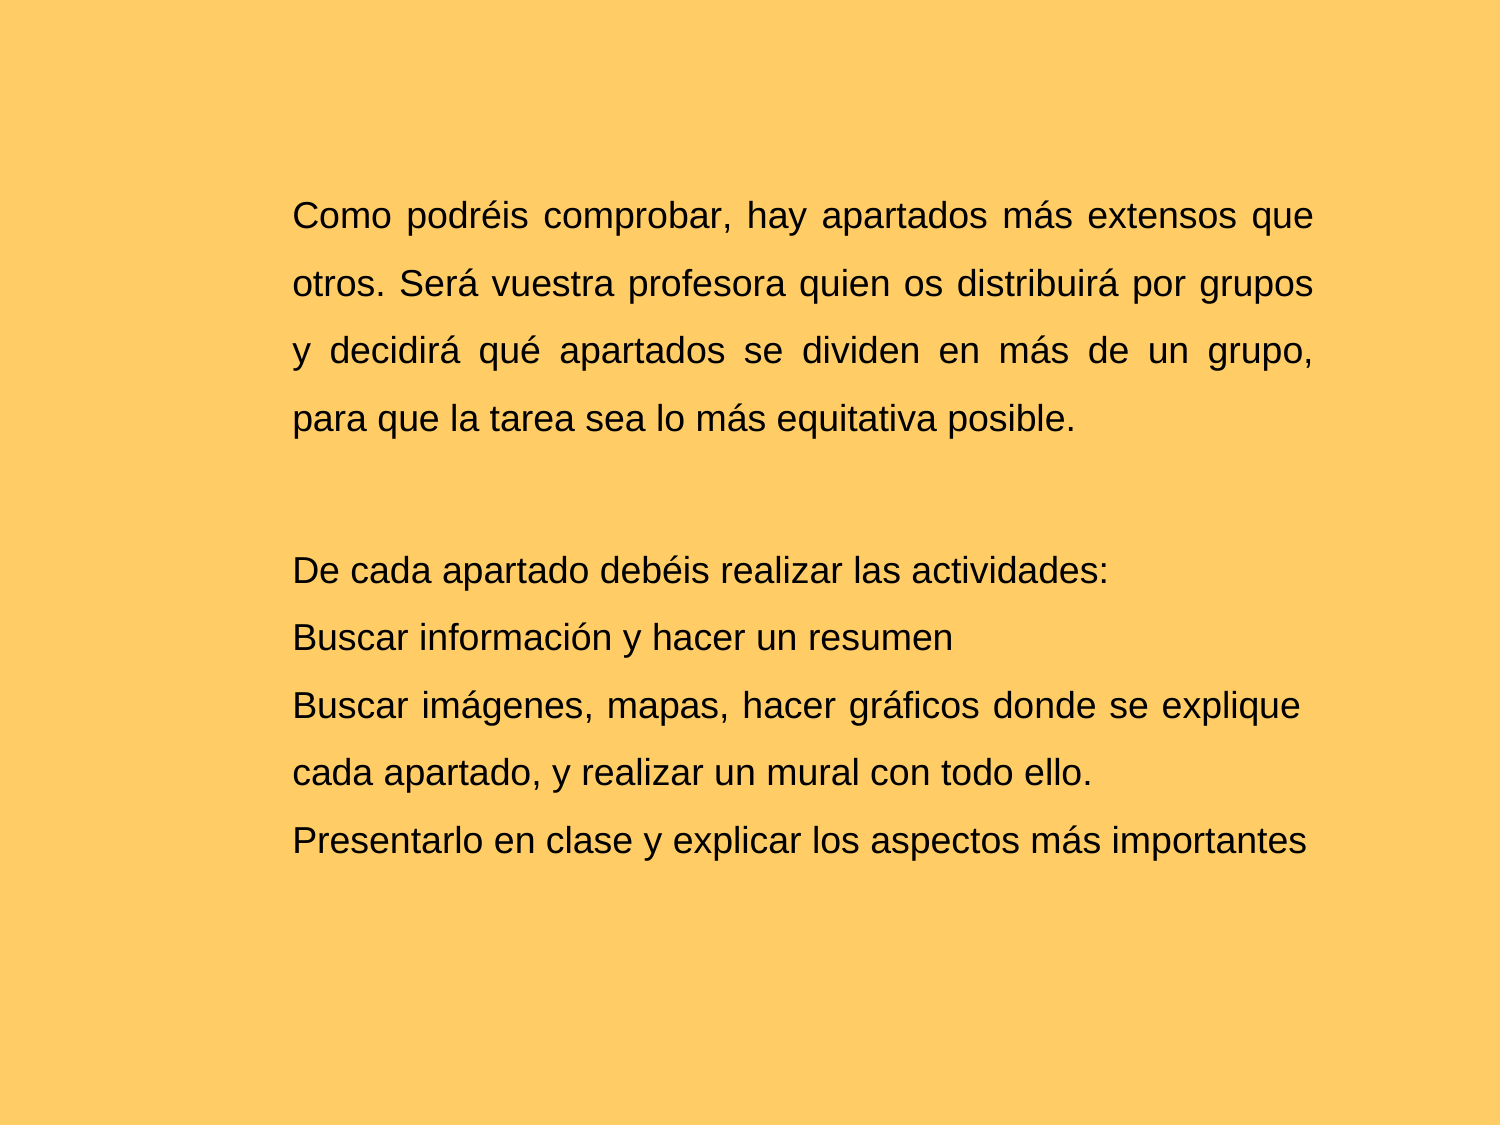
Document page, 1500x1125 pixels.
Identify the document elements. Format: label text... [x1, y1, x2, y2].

text_box Como podréis comprobar, hay apartados más extensos que otros. Será vuestra profesora quien os distribuirá por grupos y decidirá qué apartados se dividen en más de un grupo, para que la tarea sea lo más equitativa posible. [277, 160, 1329, 447]
text_box De cada apartado debéis realizar las actividades: Buscar información y hacer un resumen Buscar imágenes, mapas, hacer gráficos donde se explique cada apartado, y realizar un mural con todo ello. Presentarlo en clase y explicar los aspectos más importantes [277, 515, 1329, 869]
